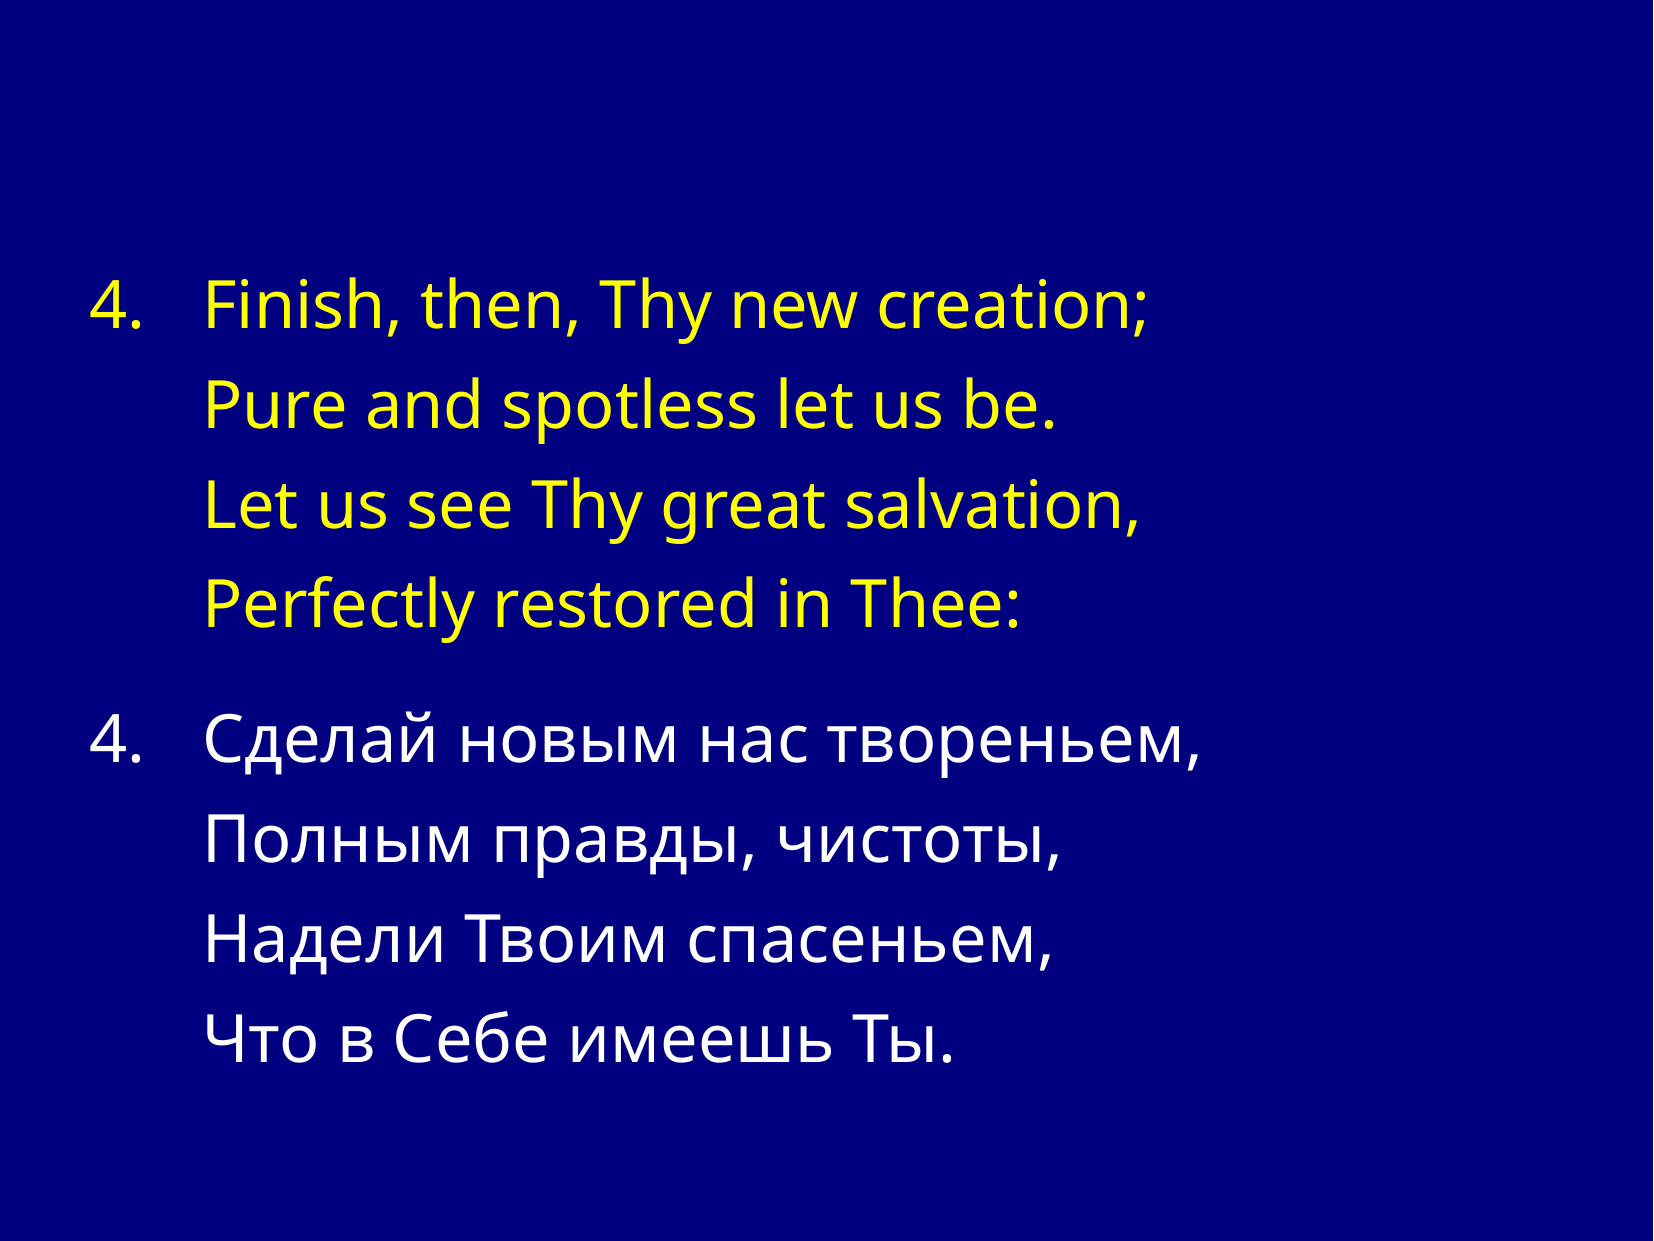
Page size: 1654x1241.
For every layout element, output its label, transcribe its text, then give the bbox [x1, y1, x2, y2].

text_box 4. Сделай новым нас твореньем, Полным правды, чистоты, Надели Твоим спасеньем, Что в Себе имеешь Ты. [75, 675, 1576, 1163]
text_box 4. Finish, then, Thy new creation; Pure and spotless let us be. Let us see Thy great salvation, Perfectly restored in Thee: [75, 150, 1576, 638]
